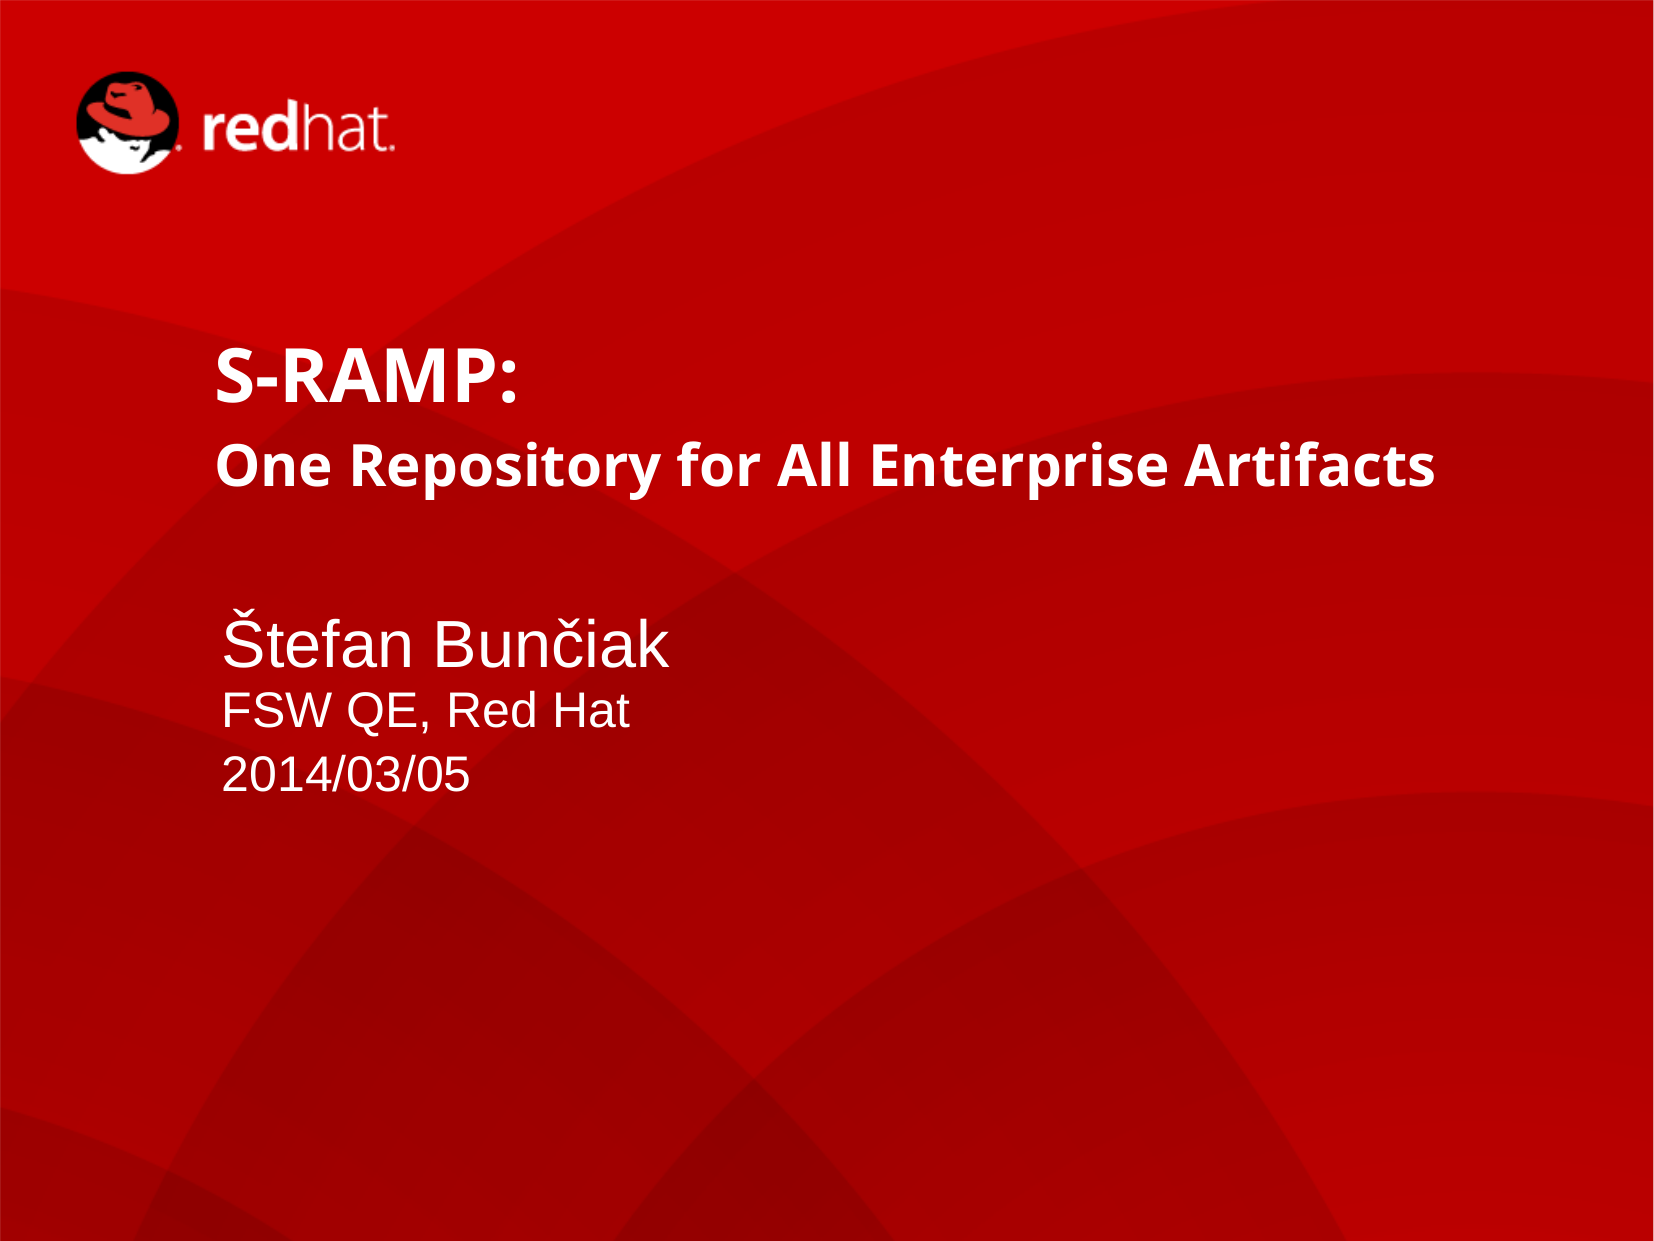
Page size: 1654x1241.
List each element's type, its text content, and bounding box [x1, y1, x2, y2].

text_box S-RAMP: One Repository for All Enterprise Artifacts [199, 314, 1654, 498]
picture [0, 0, 1654, 1241]
text_box Štefan Bunčiak FSW QE, Red Hat 2014/03/05 [207, 562, 788, 801]
